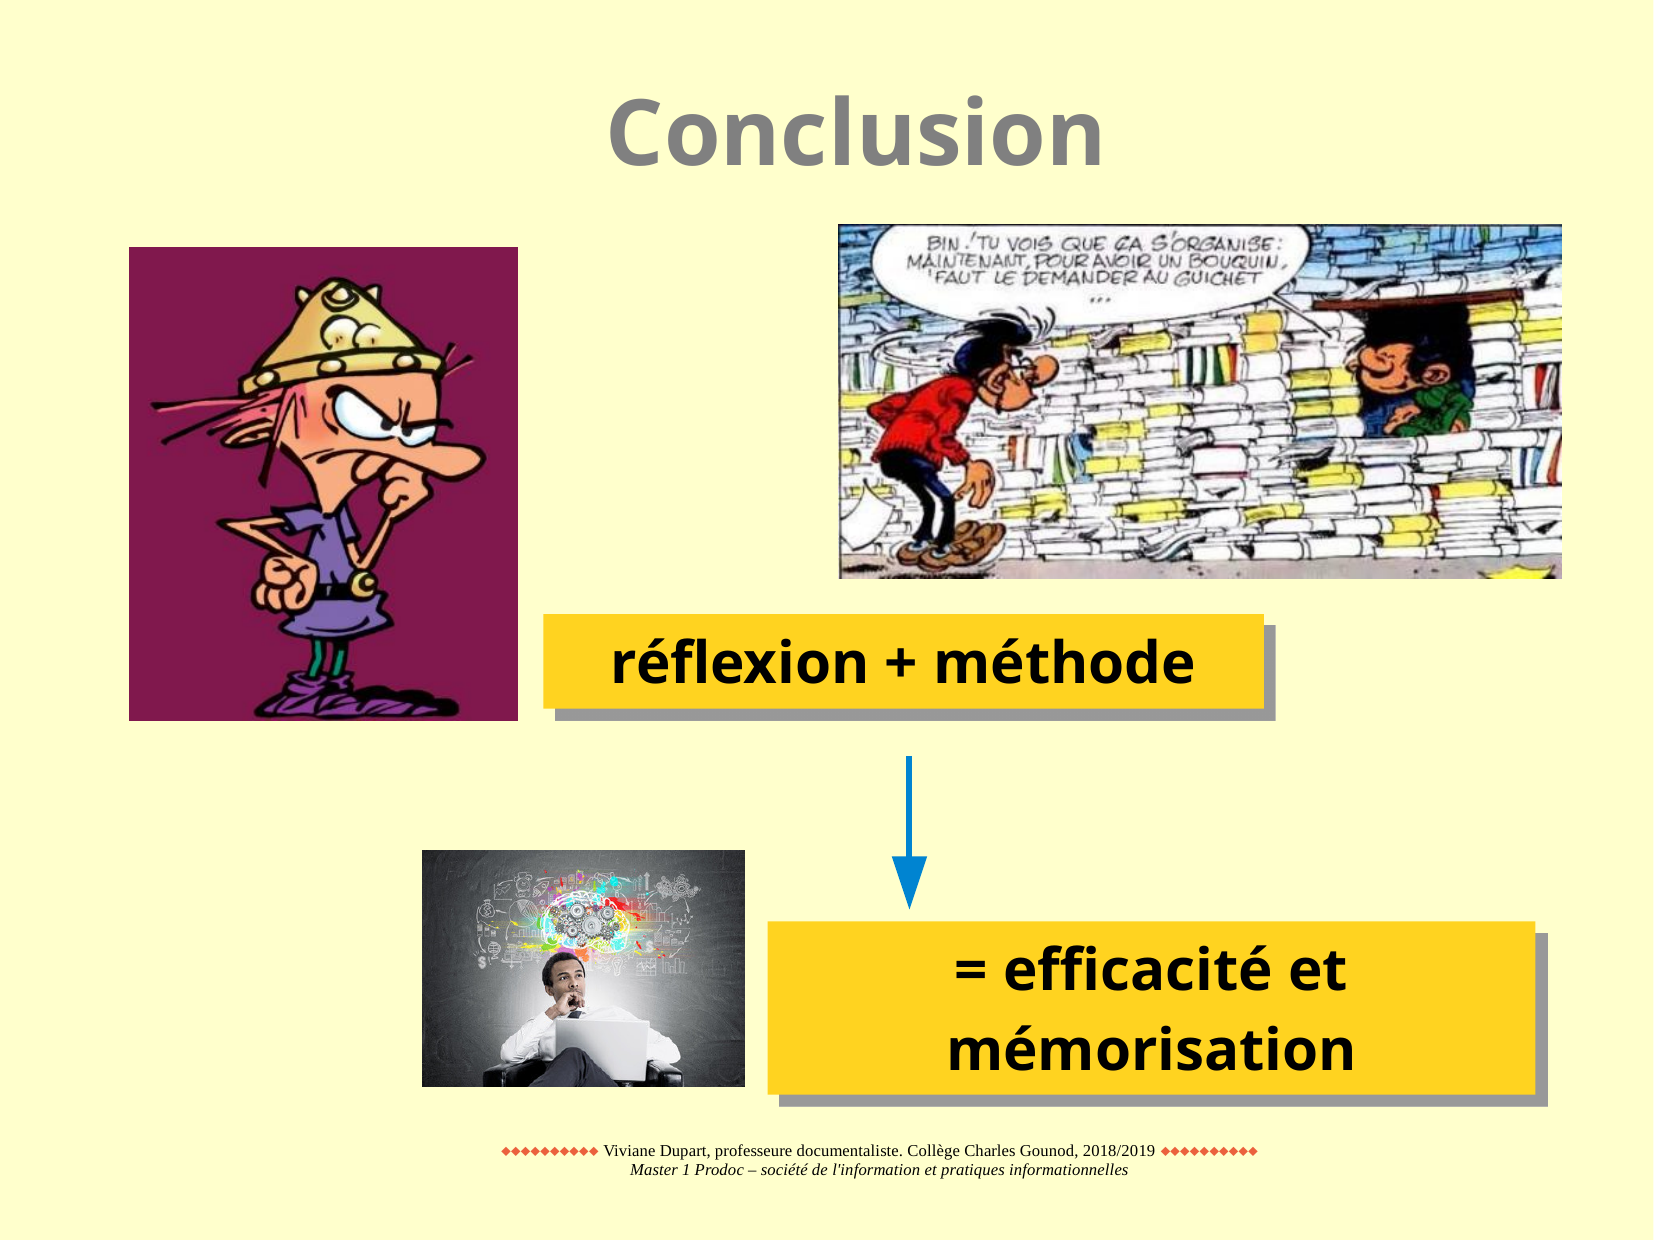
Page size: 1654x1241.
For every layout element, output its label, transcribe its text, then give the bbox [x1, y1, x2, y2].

subtitle  Viviane Dupart, professeure documentaliste. Collège Charles Gounod, 2018/2019  Master 1 Prodoc – société de l'information et pratiques informationnelles [330, 1122, 1430, 1199]
text_box = efficacité et mémorisation [767, 921, 1536, 1016]
picture [838, 224, 1562, 579]
picture [422, 850, 745, 1087]
text_box réflexion + méthode [543, 614, 1264, 709]
title Conclusion [259, 47, 1453, 213]
picture [129, 247, 518, 721]
